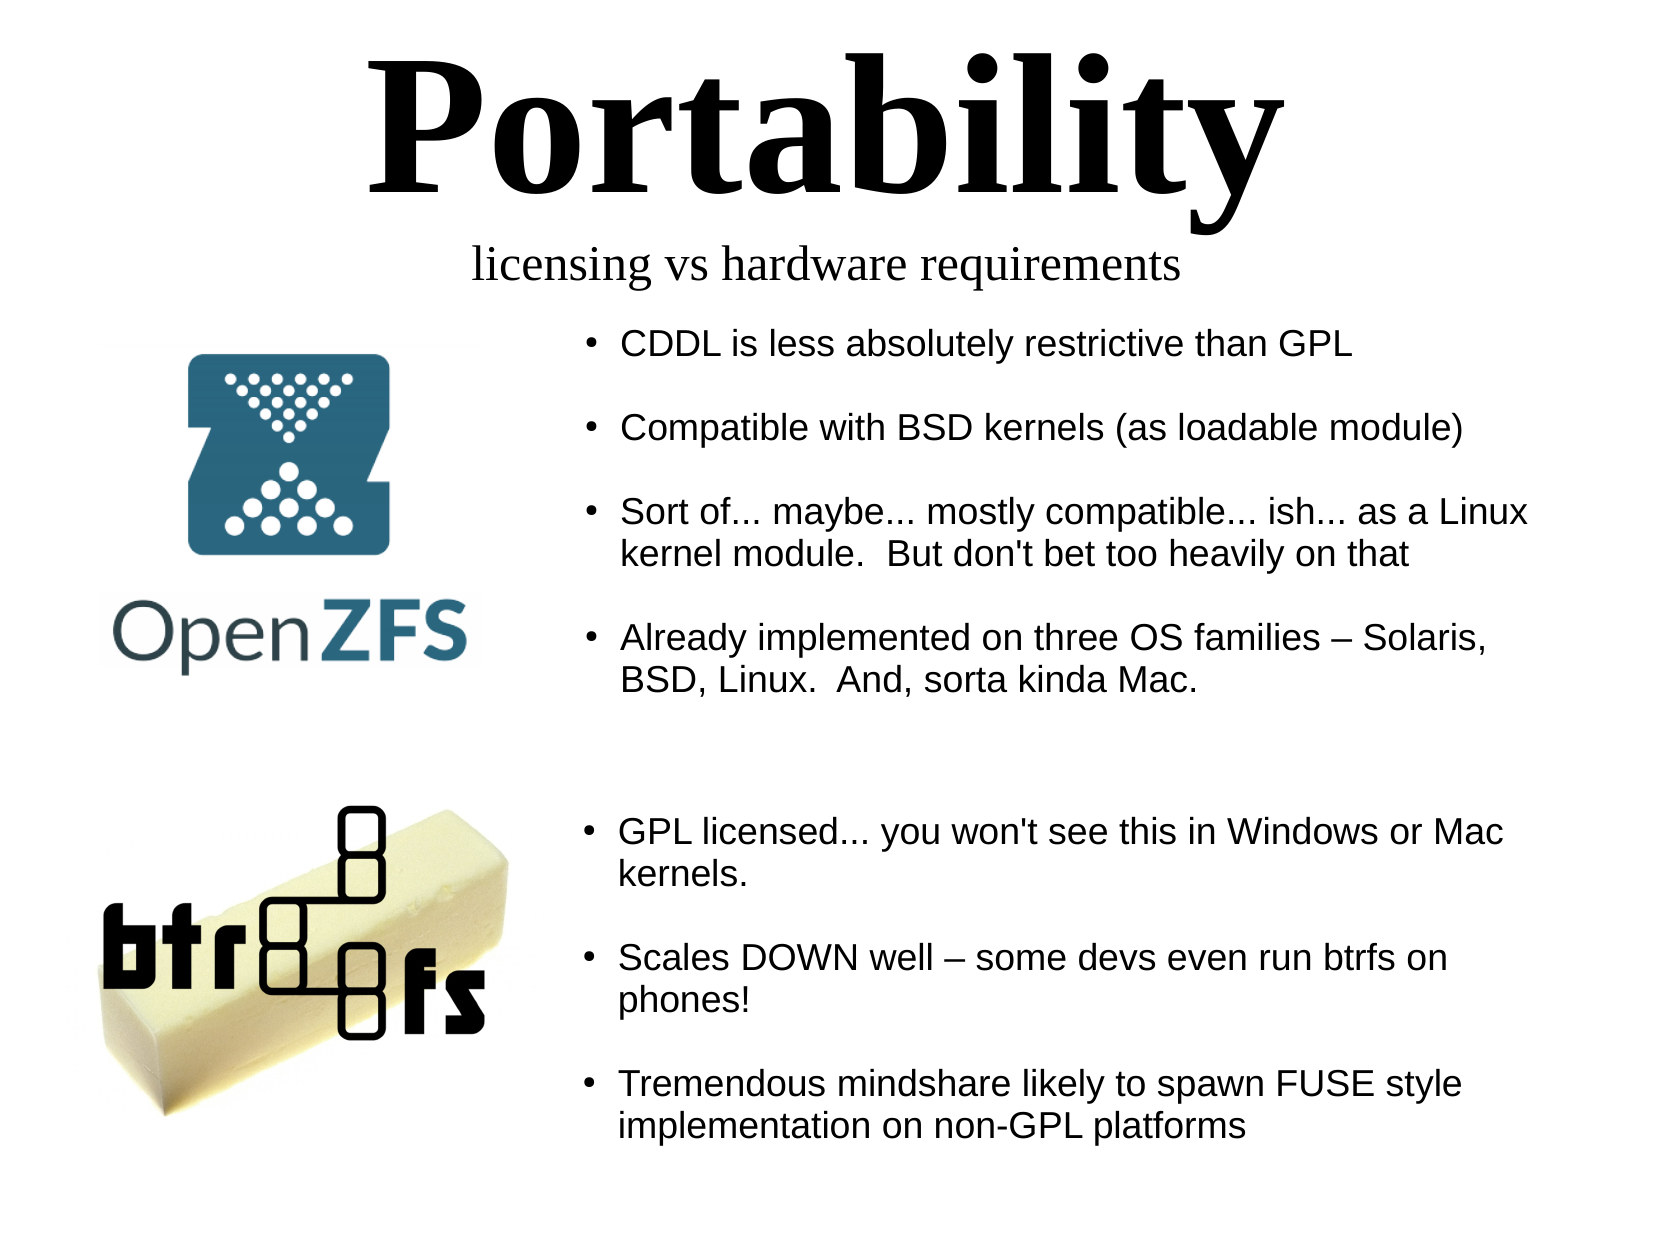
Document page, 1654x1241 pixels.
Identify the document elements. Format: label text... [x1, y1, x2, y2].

picture [99, 340, 481, 691]
table_header CDDL is less absolutely restrictive than GPL Compatible with BSD kernels (as loadable module) Sort of... maybe... mostly compatible... ish... as a Linux kernel module. But don't bet too heavily on that Already implemented on three OS families – Solaris, BSD, Linux. And, sorta kinda Mac. [570, 315, 1585, 764]
table_header GPL licensed... you won't see this in Windows or Mac kernels. Scales DOWN well – some devs even run btrfs on phones! Tremendous mindshare likely to spawn FUSE style implementation on non-GPL platforms [568, 803, 1583, 1154]
picture [59, 796, 543, 1125]
title Portability licensing vs hardware requirements [0, 14, 1654, 292]
